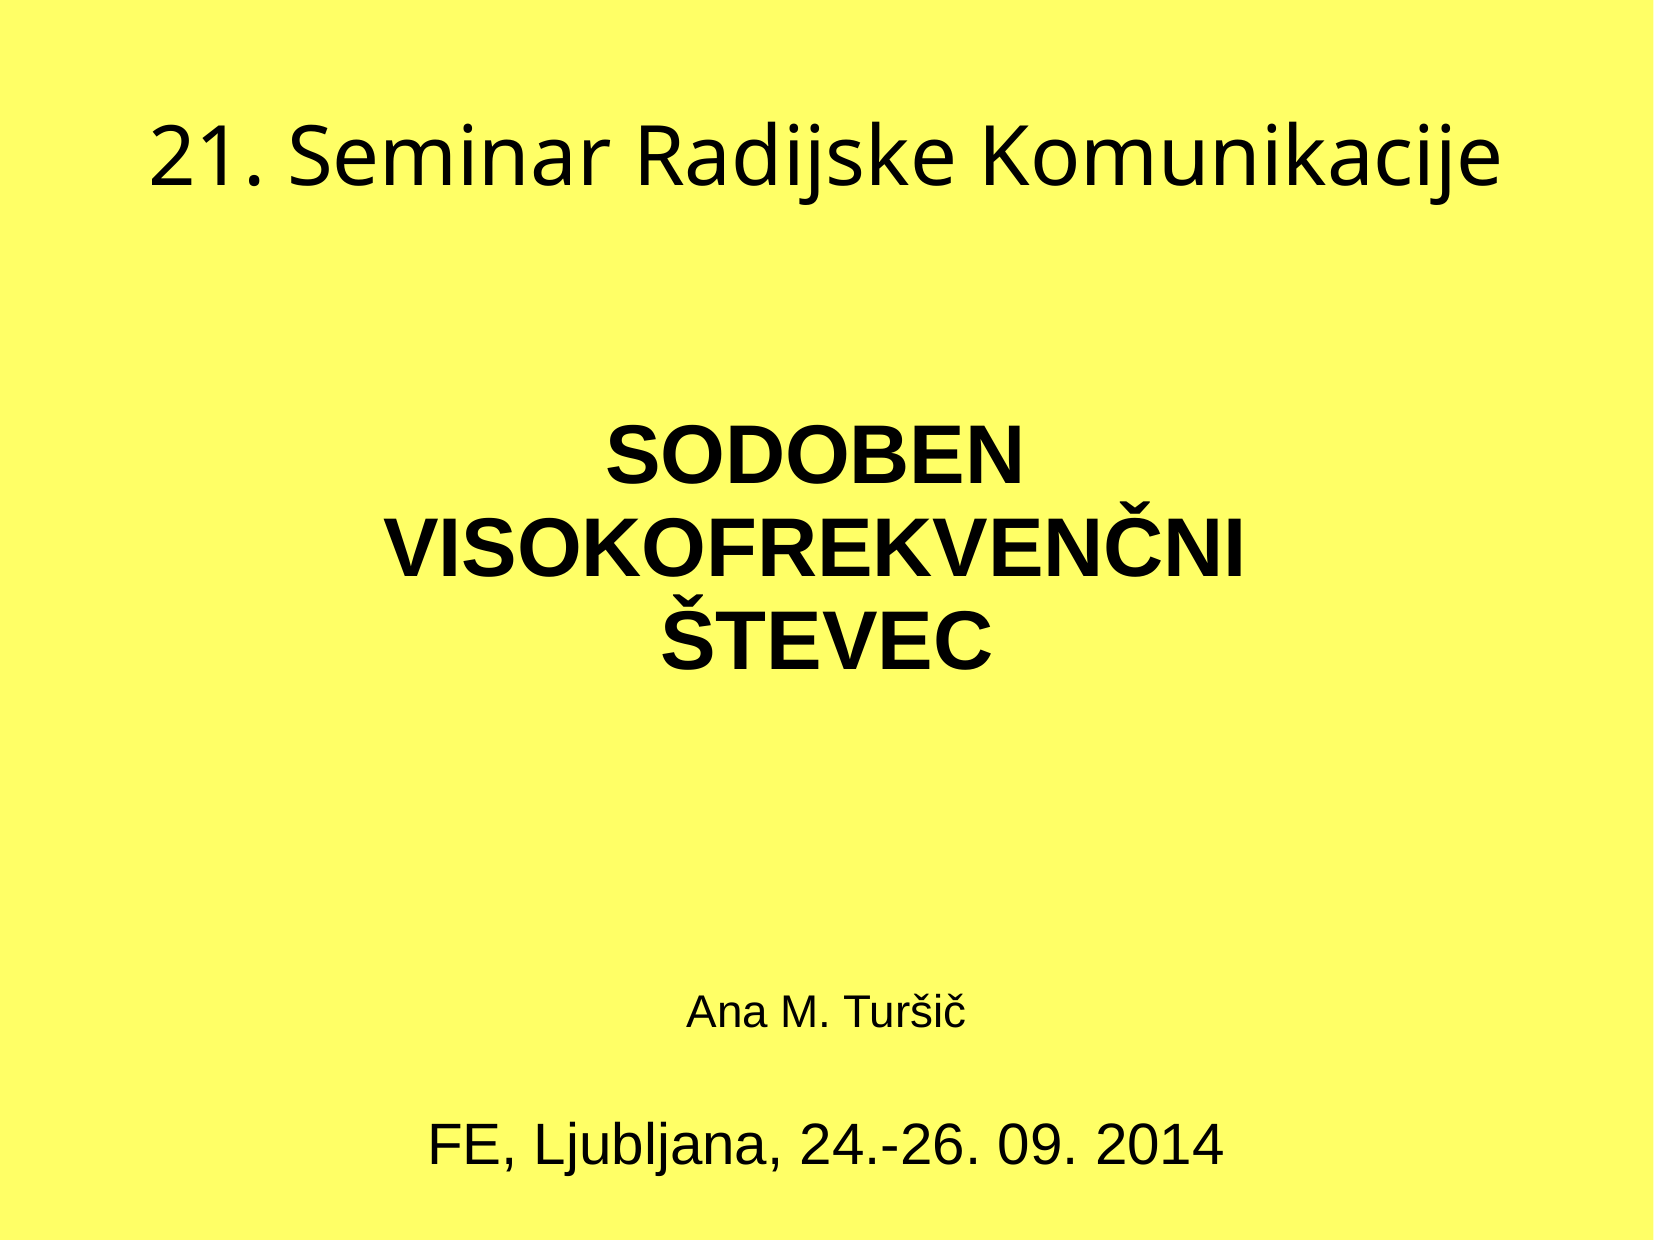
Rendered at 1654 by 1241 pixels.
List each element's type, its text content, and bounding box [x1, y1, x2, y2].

subtitle SODOBEN VISOKOFREKVENČNI ŠTEVEC Ana M. Turšič FE, Ljubljana, 24.-26. 09. 2014 [82, 217, 1571, 1182]
title 21. Seminar Radijske Komunikacije [82, 49, 1571, 217]
